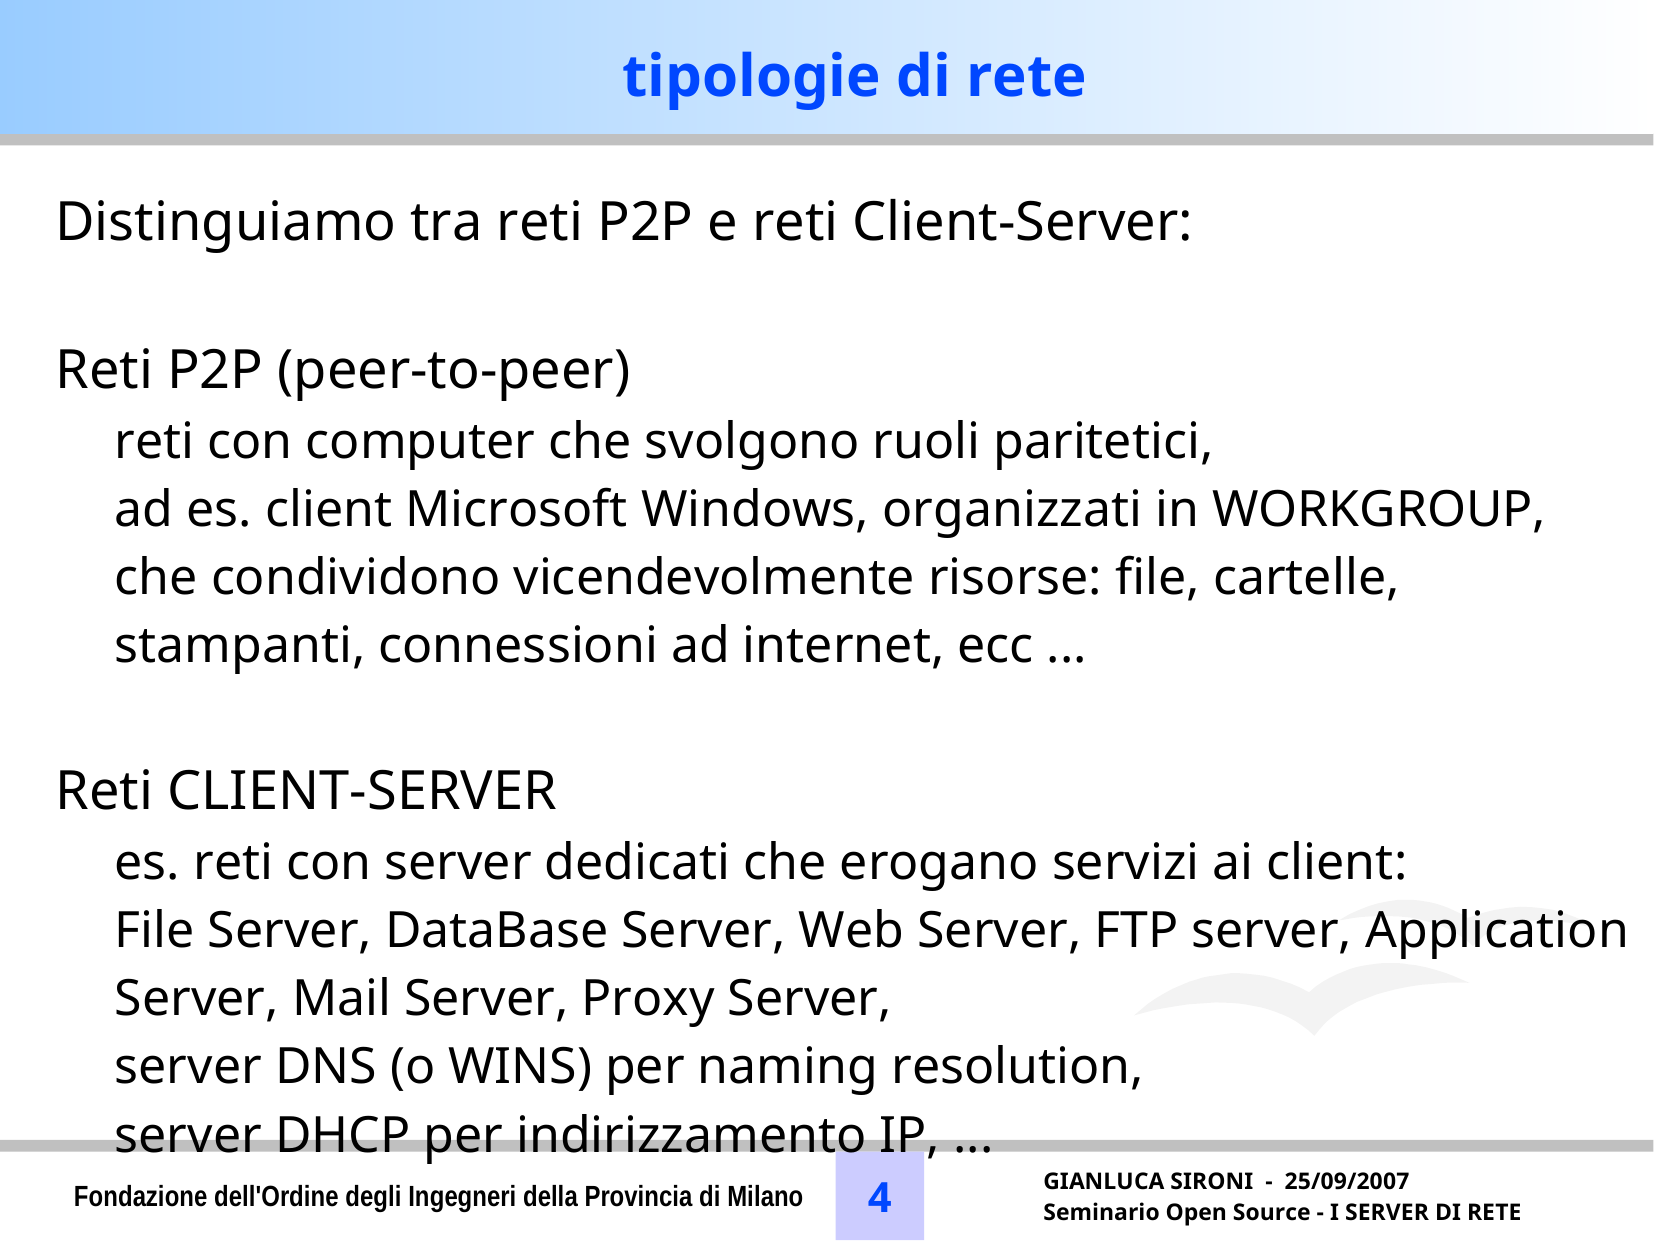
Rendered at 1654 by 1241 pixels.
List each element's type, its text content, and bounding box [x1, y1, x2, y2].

list Distinguiamo tra reti P2P e reti Client-Server: Reti P2P (peer-to-peer) reti con computer che svolgono ruoli paritetici, ad es. client Microsoft Windows, organizzati in WORKGROUP, che condividono vicendevolmente risorse: file, cartelle, stampanti, connessioni ad internet, ecc ... Reti CLIENT-SERVER es. reti con server dedicati che erogano servizi ai client: File Server, DataBase Server, Web Server, FTP server, Application Server, Mail Server, Proxy Server, server DNS (o WINS) per naming resolution, server DHCP per indirizzamento IP, ... [55, 182, 1637, 1104]
title tipologie di rete [85, 0, 1654, 148]
